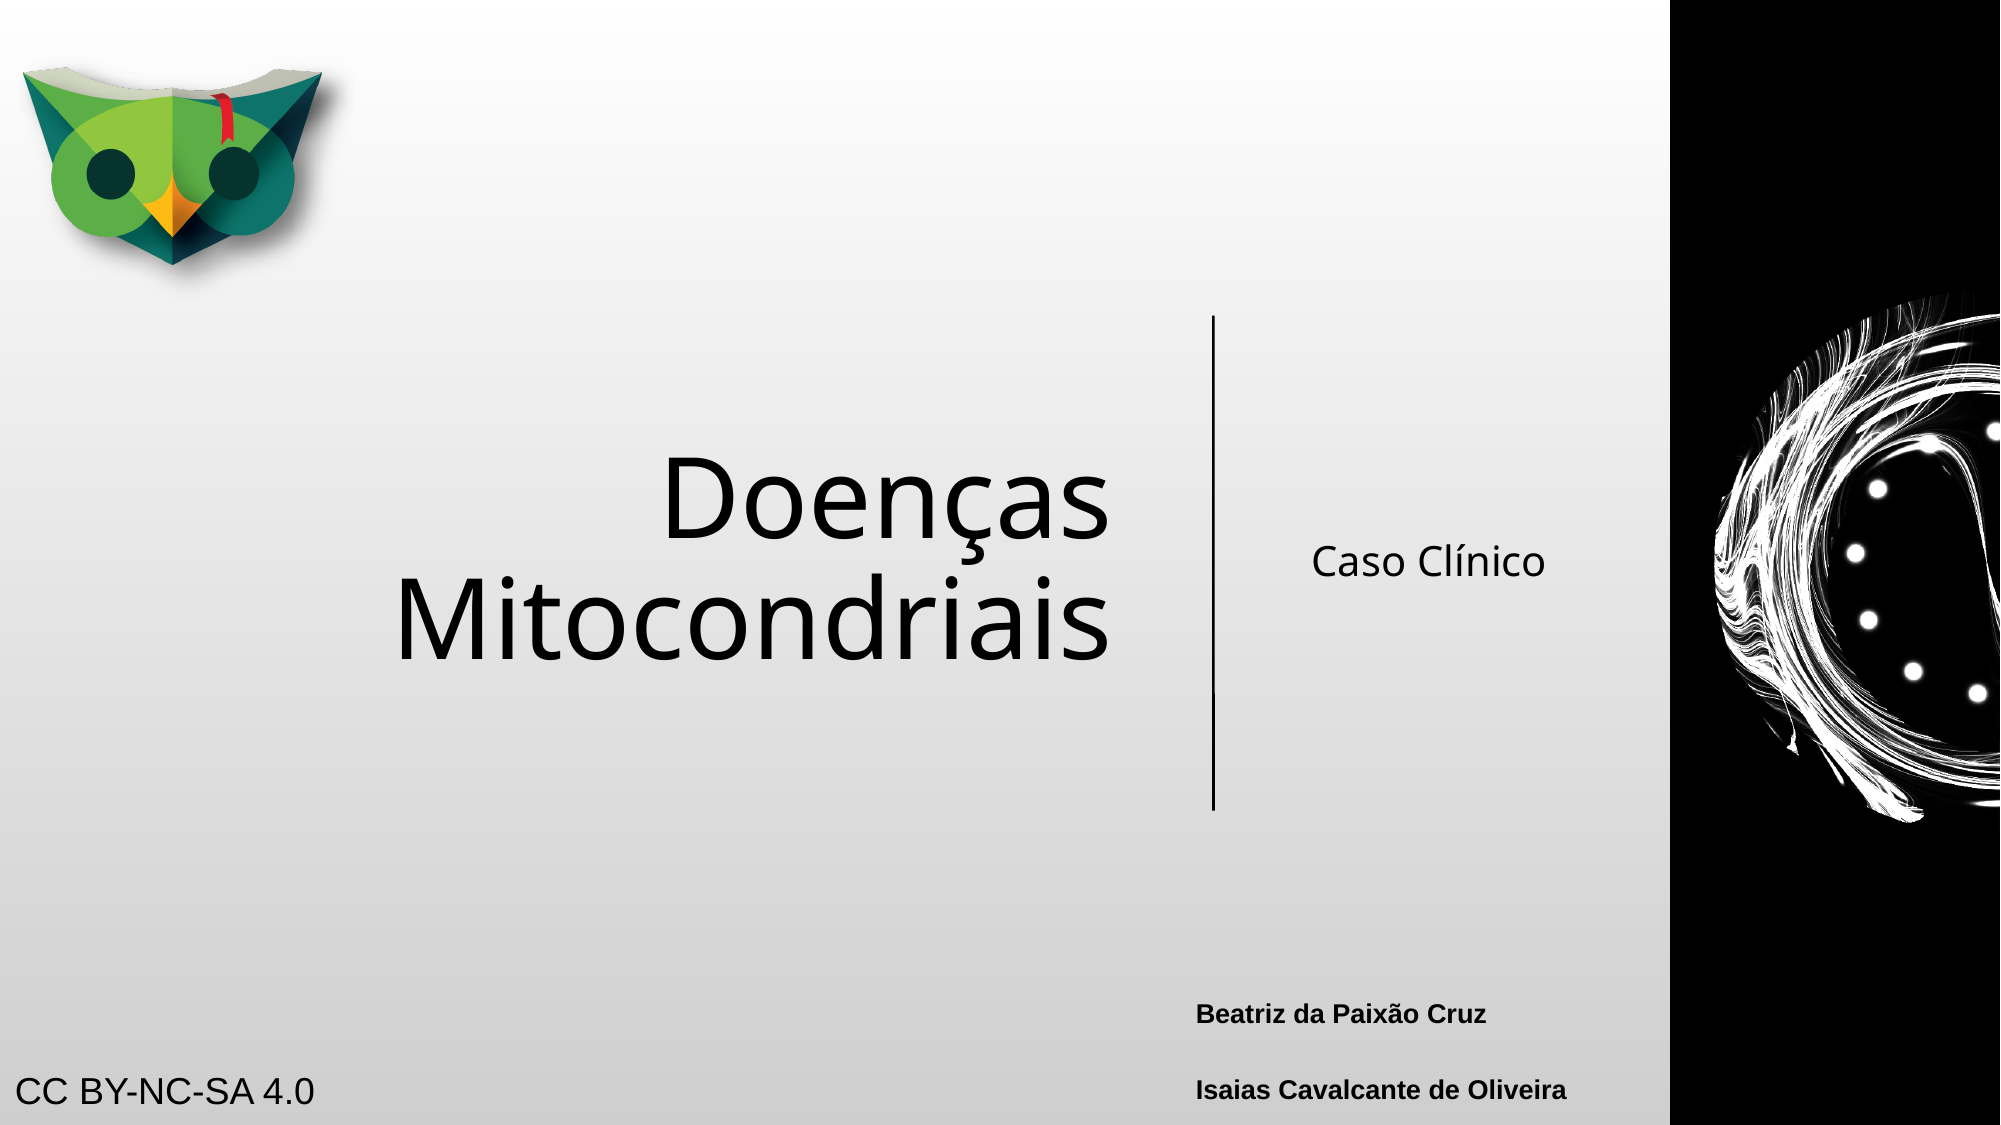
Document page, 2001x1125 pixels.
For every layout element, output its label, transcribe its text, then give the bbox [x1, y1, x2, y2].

title Doenças Mitocondriais [127, 134, 1129, 991]
picture [1670, 0, 2000, 1125]
text_box Beatriz da Paixão Cruz Isaias Cavalcante de Oliveira [1181, 992, 1654, 1113]
picture [19, 0, 355, 335]
text_box CC BY-NC-SA 4.0 [0, 1062, 331, 1120]
subtitle Caso Clínico [1296, 134, 1670, 992]
text_box [0, 0, 1670, 1125]
